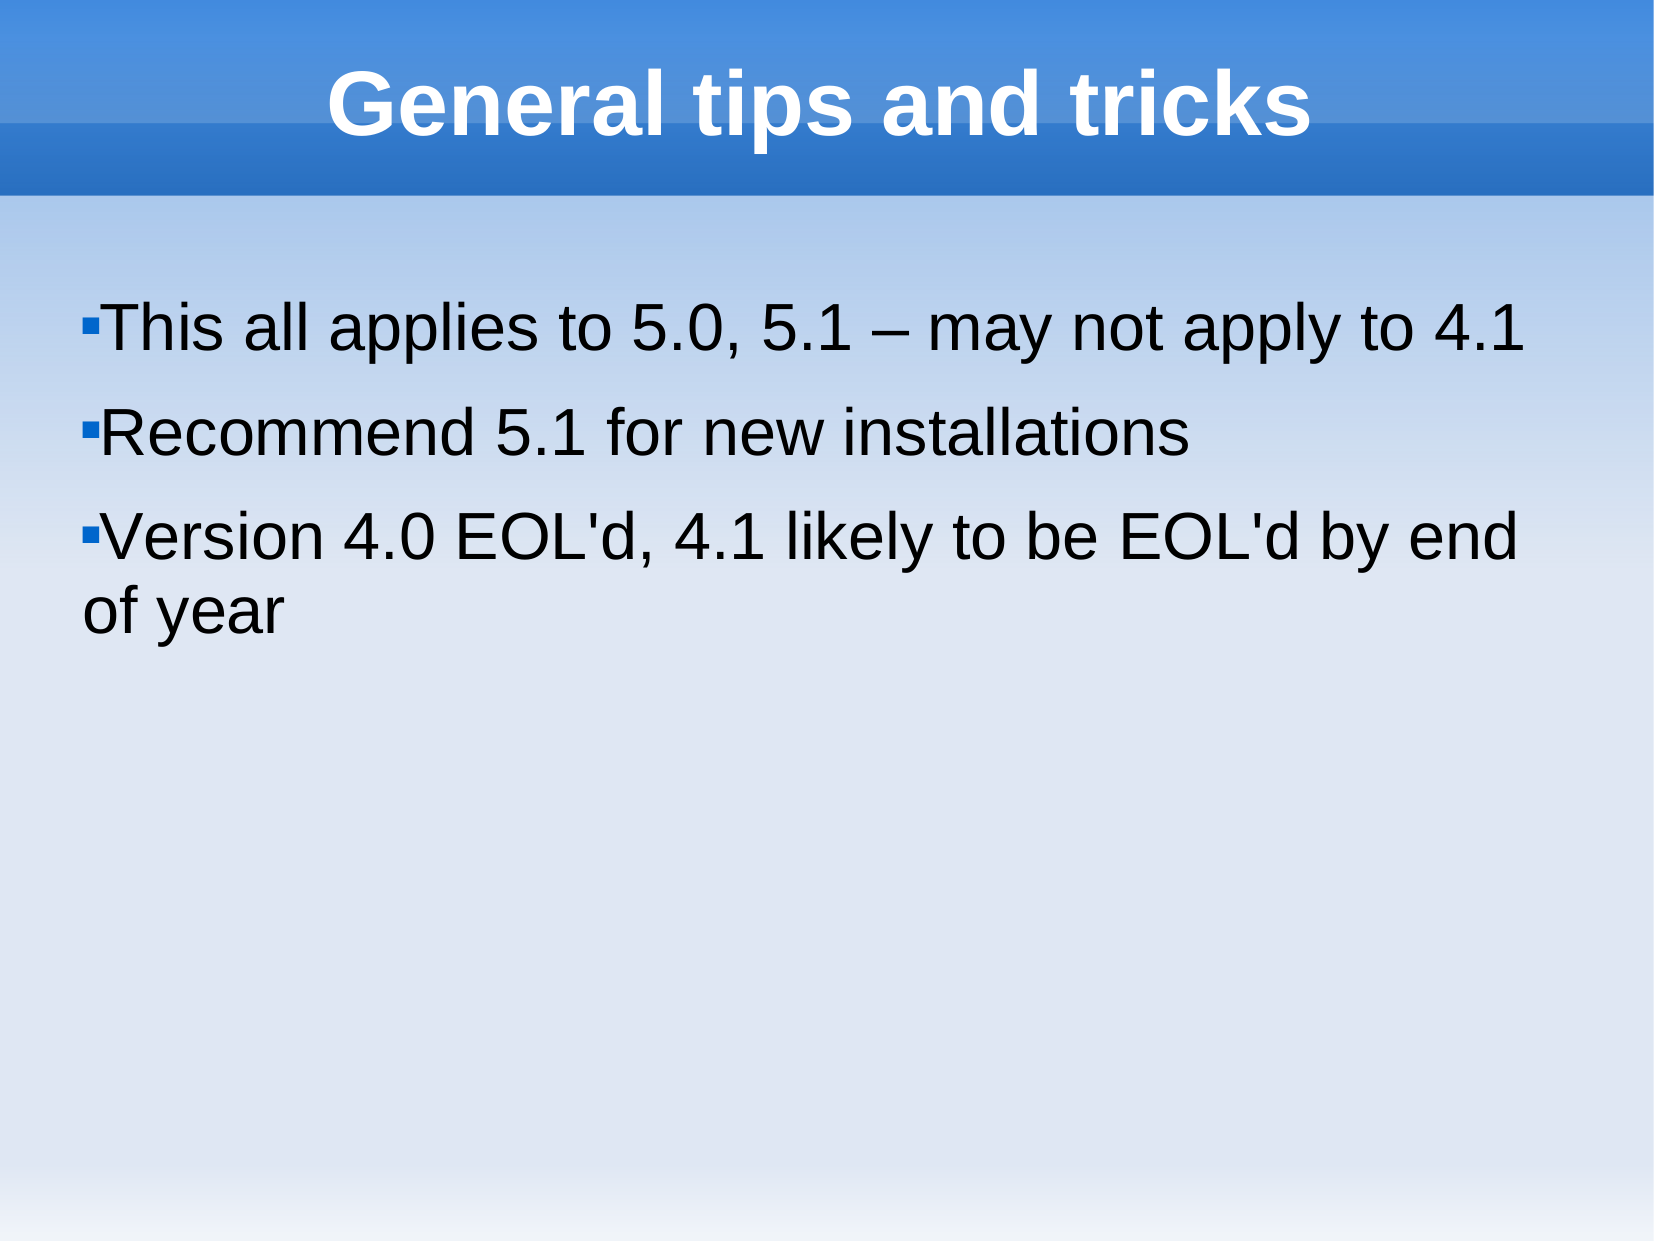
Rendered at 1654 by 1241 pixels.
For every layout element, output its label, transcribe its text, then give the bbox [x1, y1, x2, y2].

title General tips and tricks [76, 0, 1565, 208]
list This all applies to 5.0, 5.1 – may not apply to 4.1 Recommend 5.1 for new installations Version 4.0 EOL'd, 4.1 likely to be EOL'd by end of year [82, 290, 1571, 1094]
picture [0, 0, 1654, 1241]
